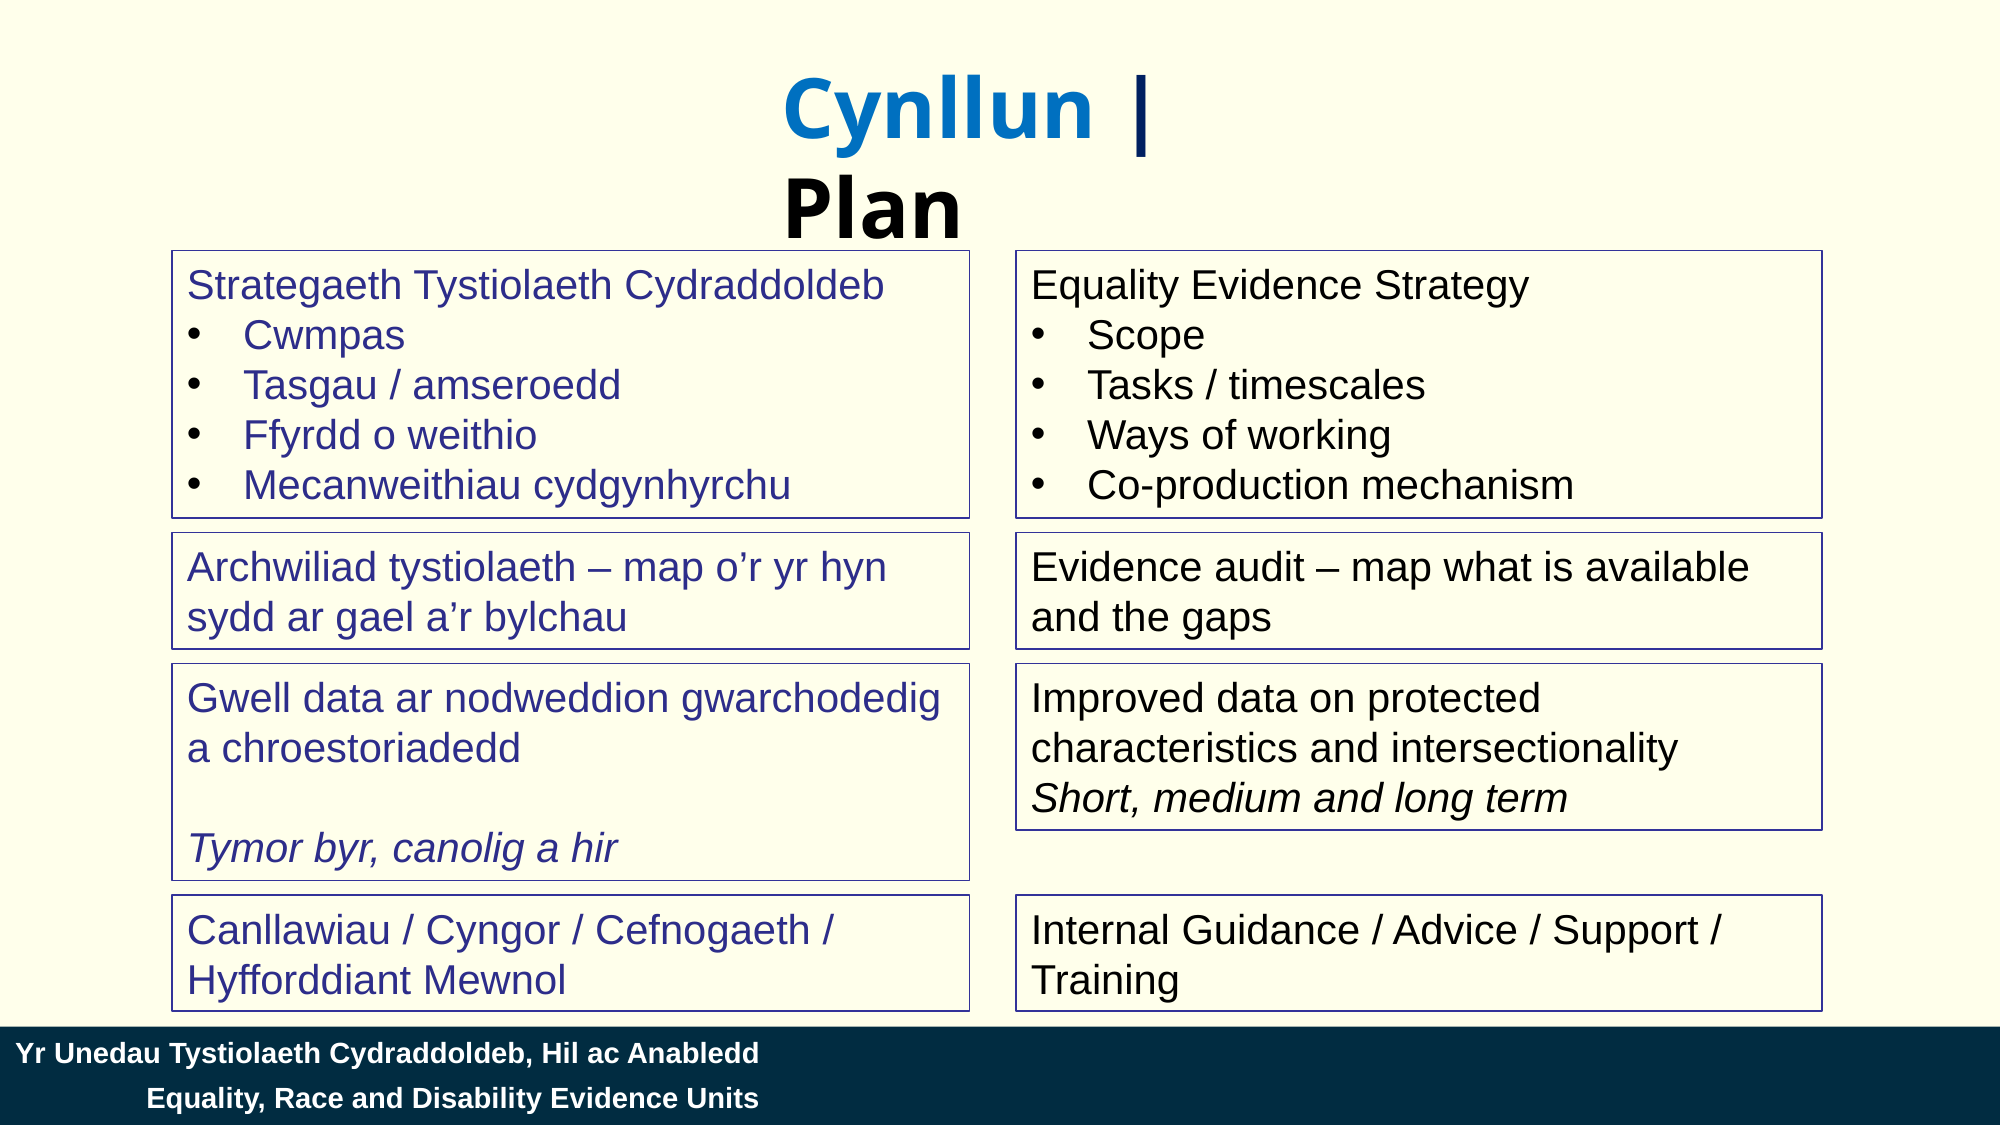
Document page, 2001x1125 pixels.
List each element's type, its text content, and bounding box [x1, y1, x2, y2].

text_box Evidence audit – map what is available and the gaps [1015, 532, 1822, 649]
text_box Gwell data ar nodweddion gwarchodedig a chroestoriadedd Tymor byr, canolig a hir [171, 663, 970, 881]
text_box Archwiliad tystiolaeth – map o’r yr hyn sydd ar gael a’r bylchau [171, 532, 970, 649]
text_box Canllawiau / Cyngor / Cefnogaeth / Hyfforddiant Mewnol [171, 895, 970, 1012]
text_box Improved data on protected characteristics and intersectionality Short, medium and long term [1015, 663, 1822, 830]
text_box Yr Unedau Tystiolaeth Cydraddoldeb, Hil ac Anabledd Equality, Race and Disability Evidence Units s [0, 1026, 2000, 1125]
text_box Internal Guidance / Advice / Support / Training [1015, 895, 1822, 1012]
text_box Cynllun | Plan [616, 47, 1384, 200]
text_box Equality Evidence Strategy Scope Tasks / timescales Ways of working Co-production mechanism [1015, 250, 1822, 519]
text_box Strategaeth Tystiolaeth Cydraddoldeb Cwmpas Tasgau / amseroedd Ffyrdd o weithio Mecanweithiau cydgynhyrchu [171, 250, 970, 519]
